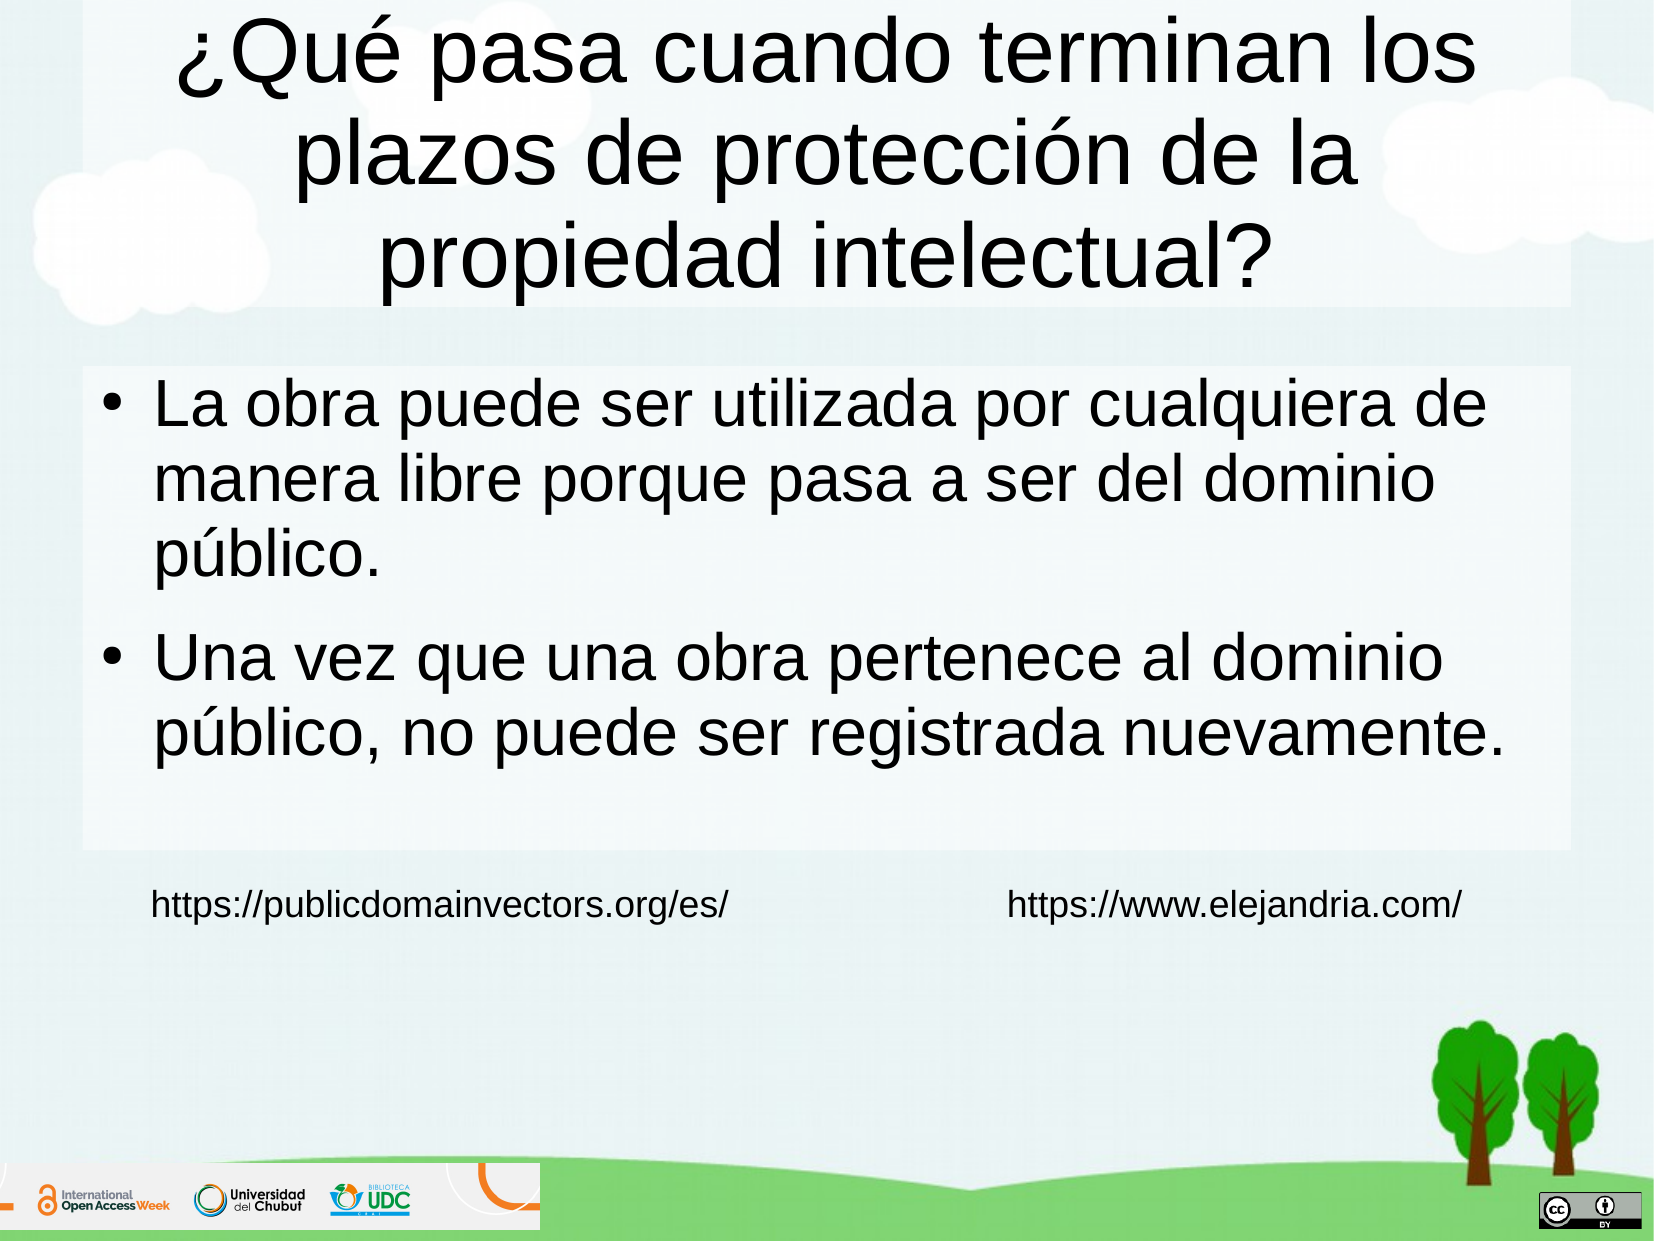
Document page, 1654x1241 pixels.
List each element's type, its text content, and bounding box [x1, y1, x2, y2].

picture [0, 0, 1654, 1241]
title ¿Qué pasa cuando terminan los plazos de protección de la propiedad intelectual? [82, 0, 1571, 307]
list La obra puede ser utilizada por cualquiera de manera libre porque pasa a ser del dominio público. Una vez que una obra pertenece al dominio público, no puede ser registrada nuevamente. [82, 366, 1571, 851]
text_box https://publicdomainvectors.org/es/ [135, 876, 745, 934]
text_box https://www.elejandria.com/ [992, 876, 1478, 934]
